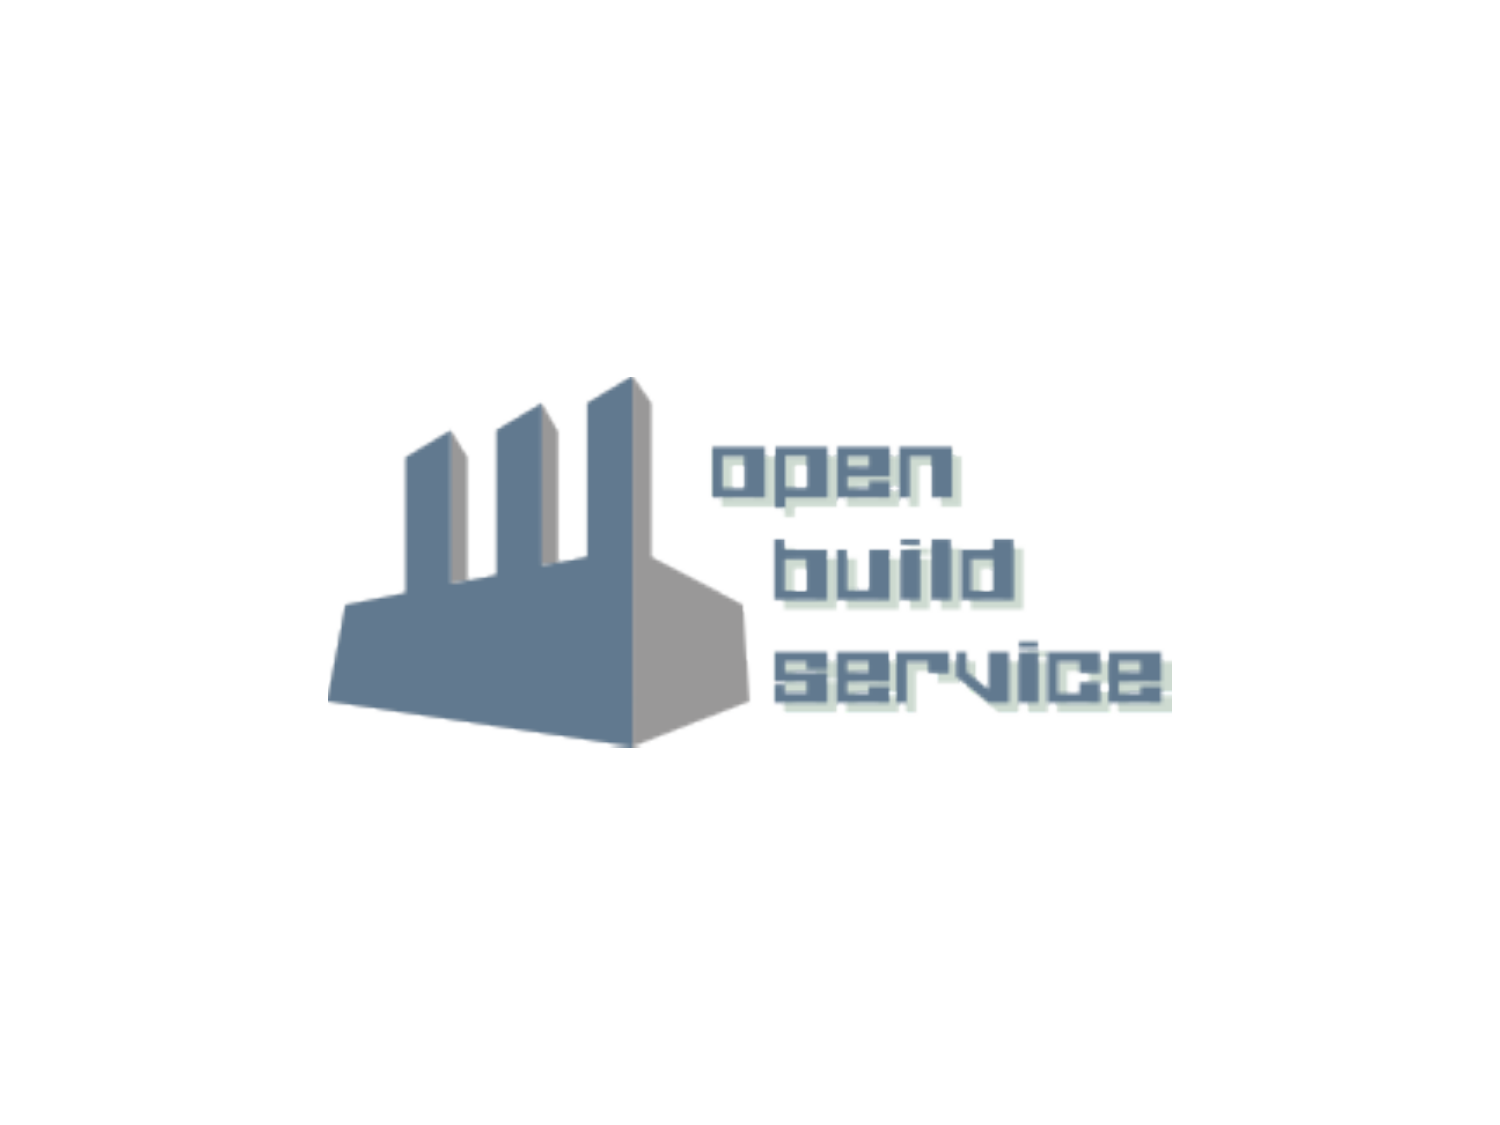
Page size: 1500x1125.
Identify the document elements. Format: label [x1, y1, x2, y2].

picture [328, 377, 1172, 748]
